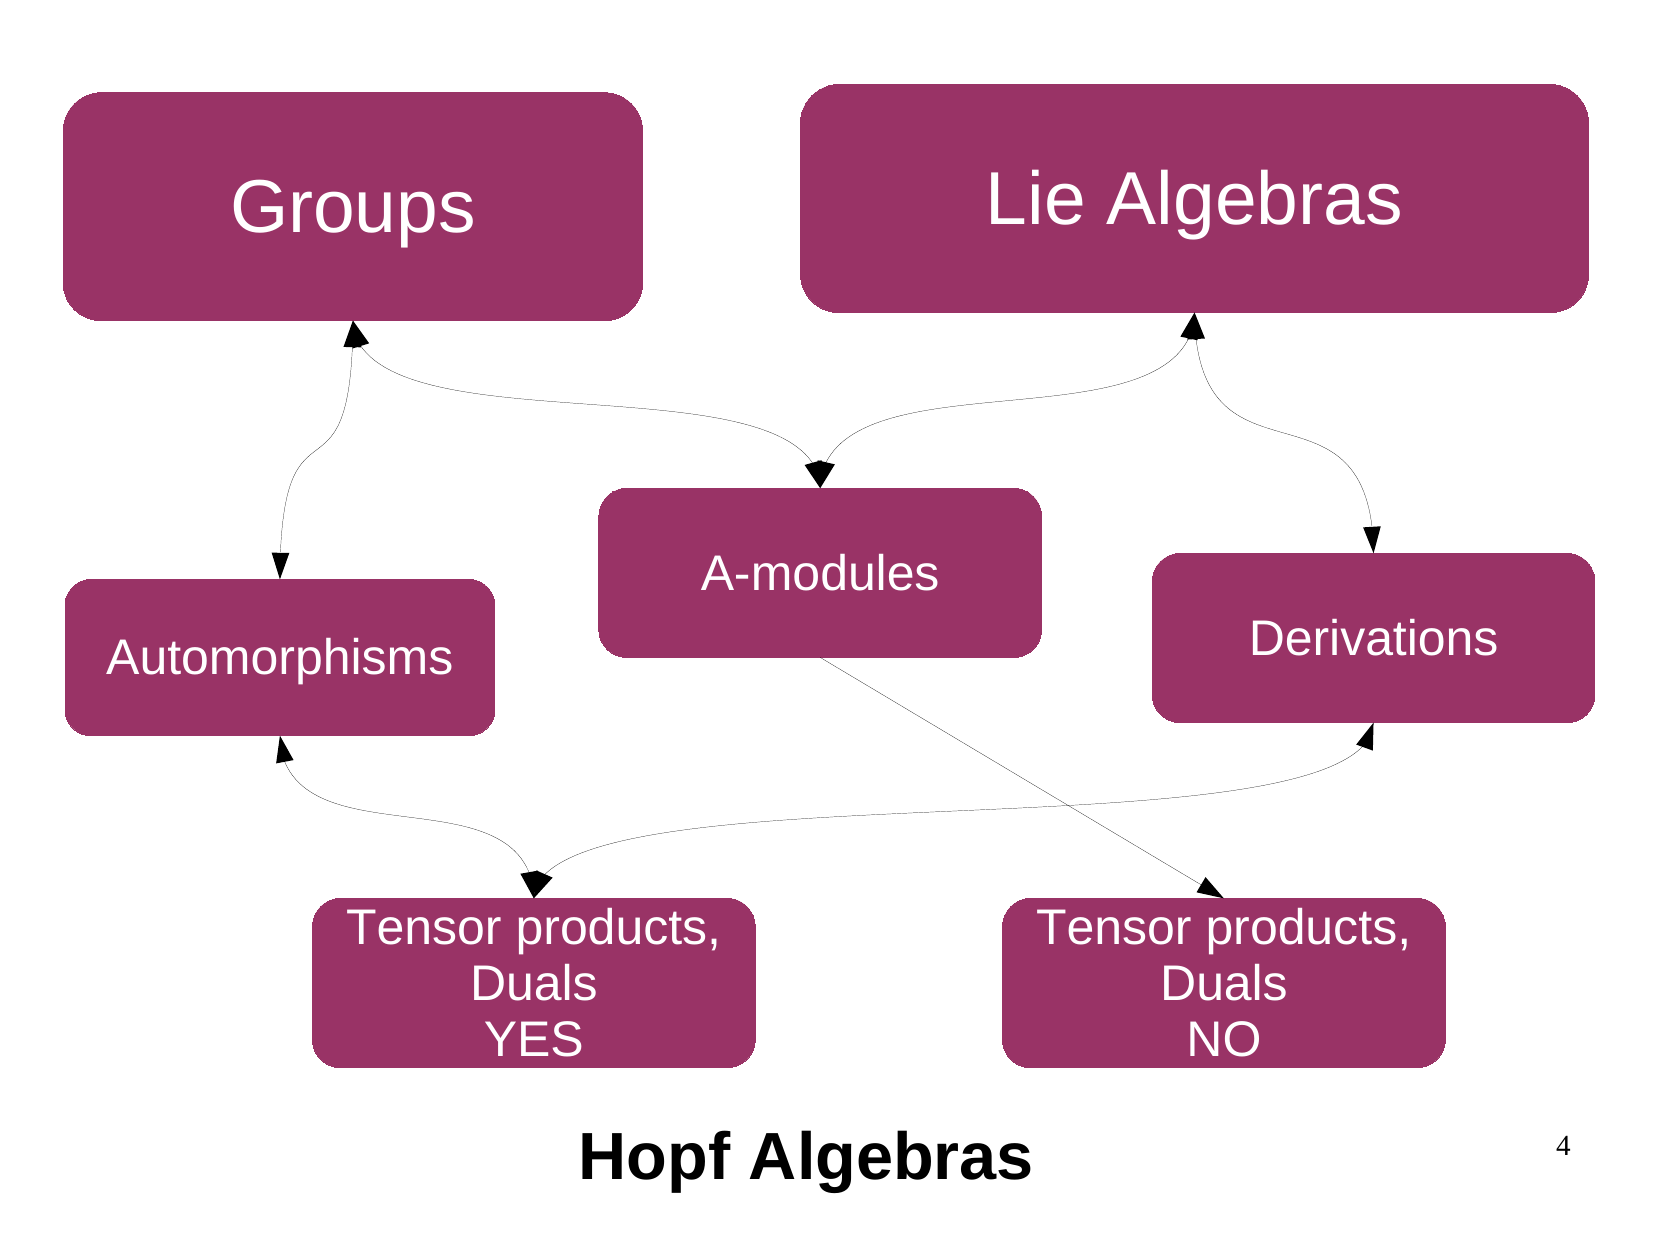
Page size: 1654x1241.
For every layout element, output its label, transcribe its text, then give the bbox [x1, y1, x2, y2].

text_box Tensor products, Duals YES [312, 898, 756, 1068]
text_box Groups [63, 92, 643, 321]
text_box Automorphisms [65, 579, 495, 736]
text_box Hopf Algebras [563, 1111, 1066, 1202]
text_box A-modules [598, 488, 1042, 658]
text_box Derivations [1152, 553, 1595, 723]
text_box Lie Algebras [800, 84, 1589, 313]
text_box Tensor products, Duals NO [1002, 898, 1446, 1068]
